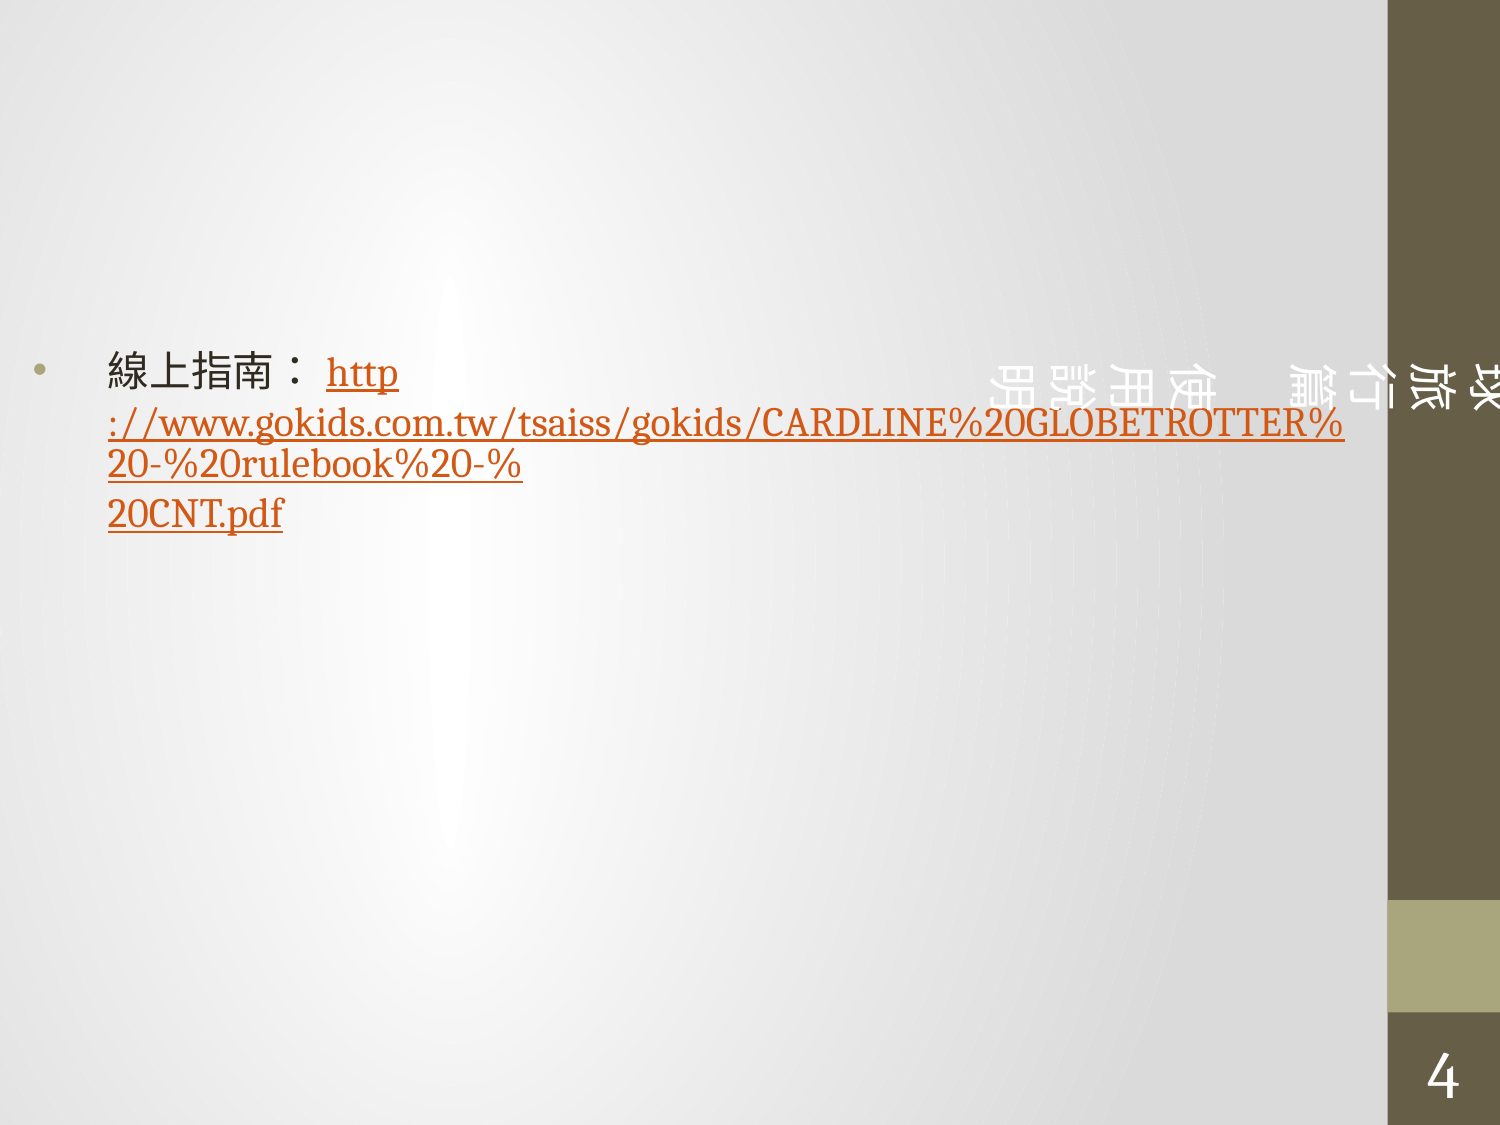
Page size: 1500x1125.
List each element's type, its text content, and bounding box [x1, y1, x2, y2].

text_box 4 [1387, 1023, 1500, 1119]
text_box 知識線 環球旅行篇 使用說明 [1392, 0, 1484, 787]
list 線上指南：http://www.gokids.com.tw/tsaiss/gokids/CARDLINE%20GLOBETROTTER%20-%20rulebook%20-%20CNT.pdf [17, 51, 1365, 787]
